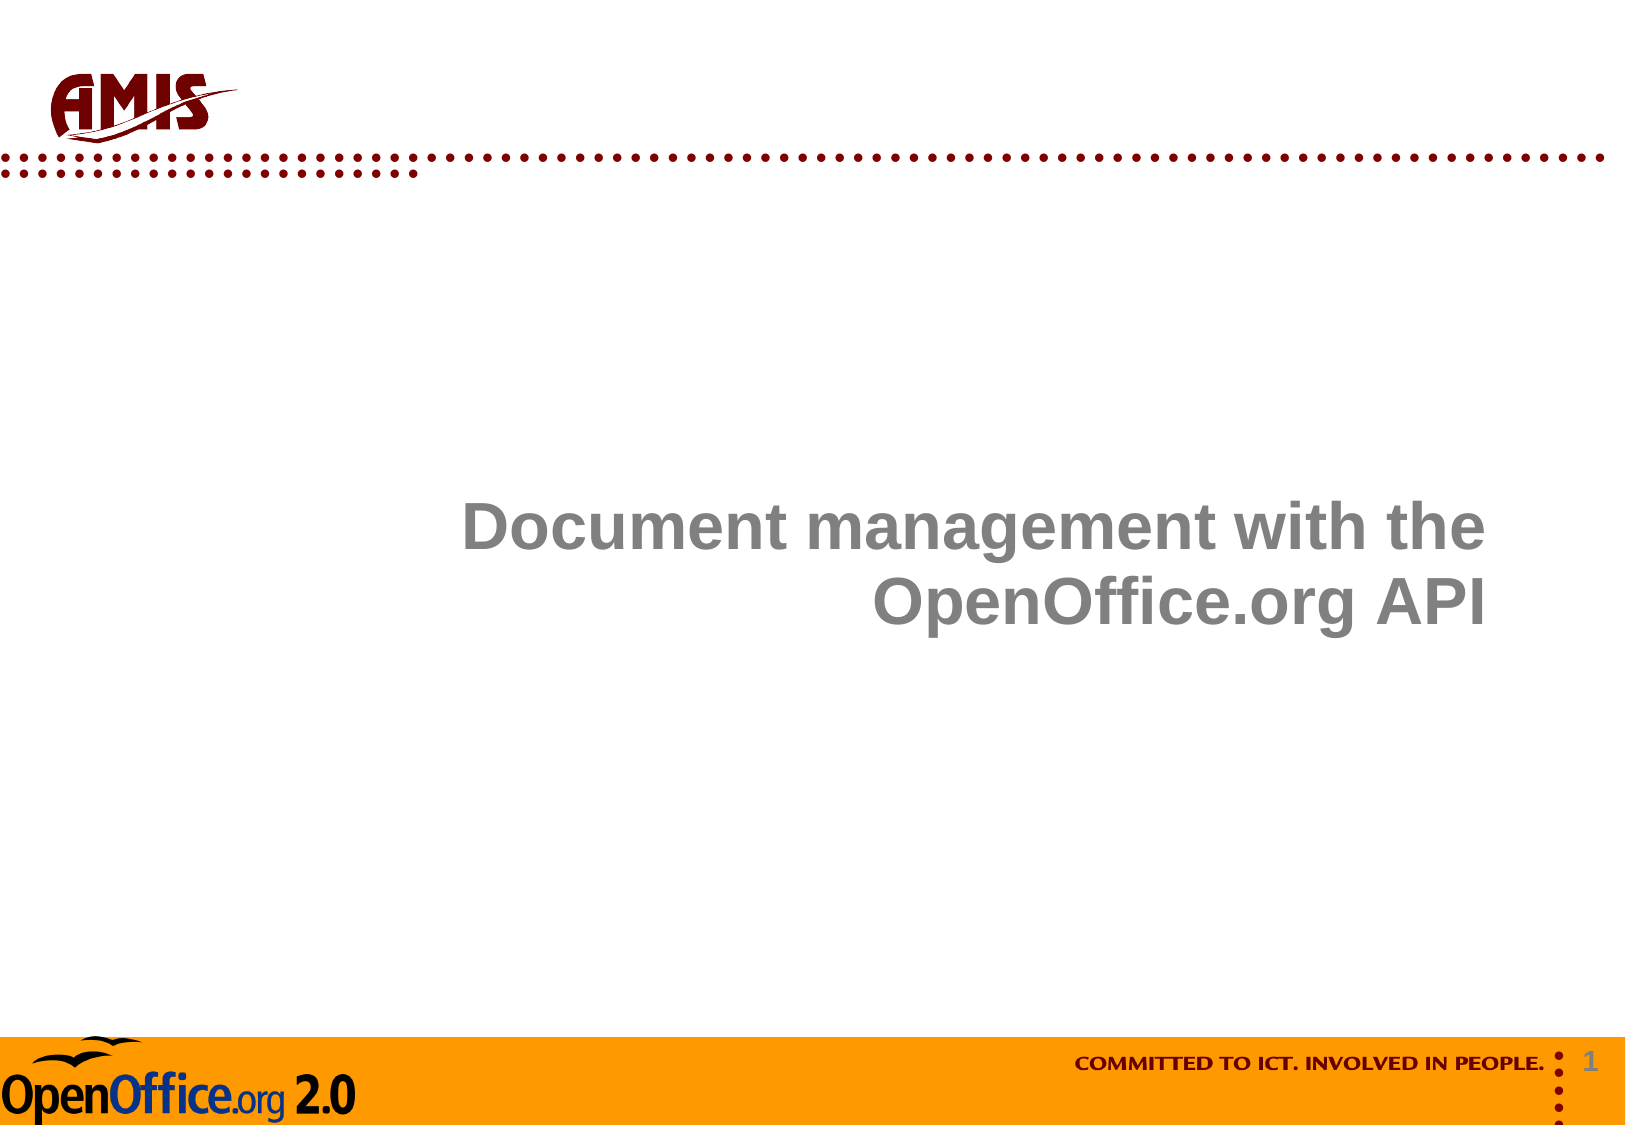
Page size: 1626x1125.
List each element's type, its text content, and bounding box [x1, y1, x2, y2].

title Document management with the OpenOffice.org API [112, 469, 1488, 658]
picture [1074, 1055, 1544, 1071]
picture [2, 1036, 355, 1125]
picture [50, 73, 238, 144]
